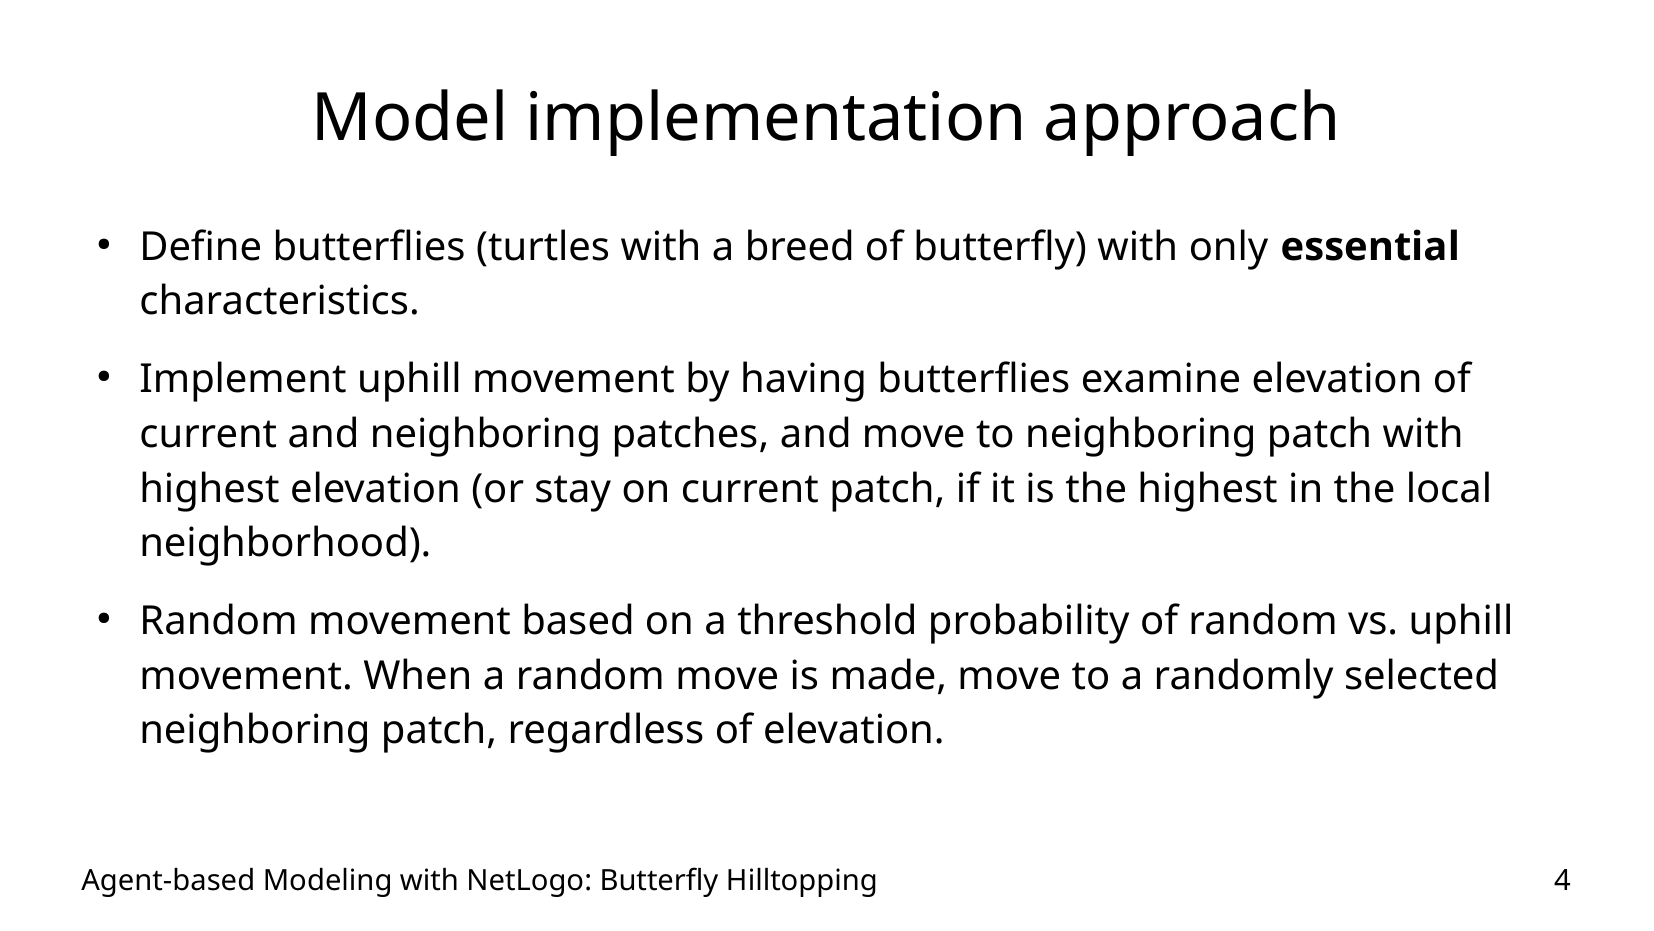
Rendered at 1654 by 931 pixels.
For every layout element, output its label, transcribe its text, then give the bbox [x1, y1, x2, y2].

title Model implementation approach [82, 37, 1571, 193]
list Define butterflies (turtles with a breed of butterfly) with only essential characteristics. Implement uphill movement by having butterflies examine elevation of current and neighboring patches, and move to neighboring patch with highest elevation (or stay on current patch, if it is the highest in the local neighborhood). Random movement based on a threshold probability of random vs. uphill movement. When a random move is made, move to a randomly selected neighboring patch, regardless of elevation. [82, 217, 1571, 758]
